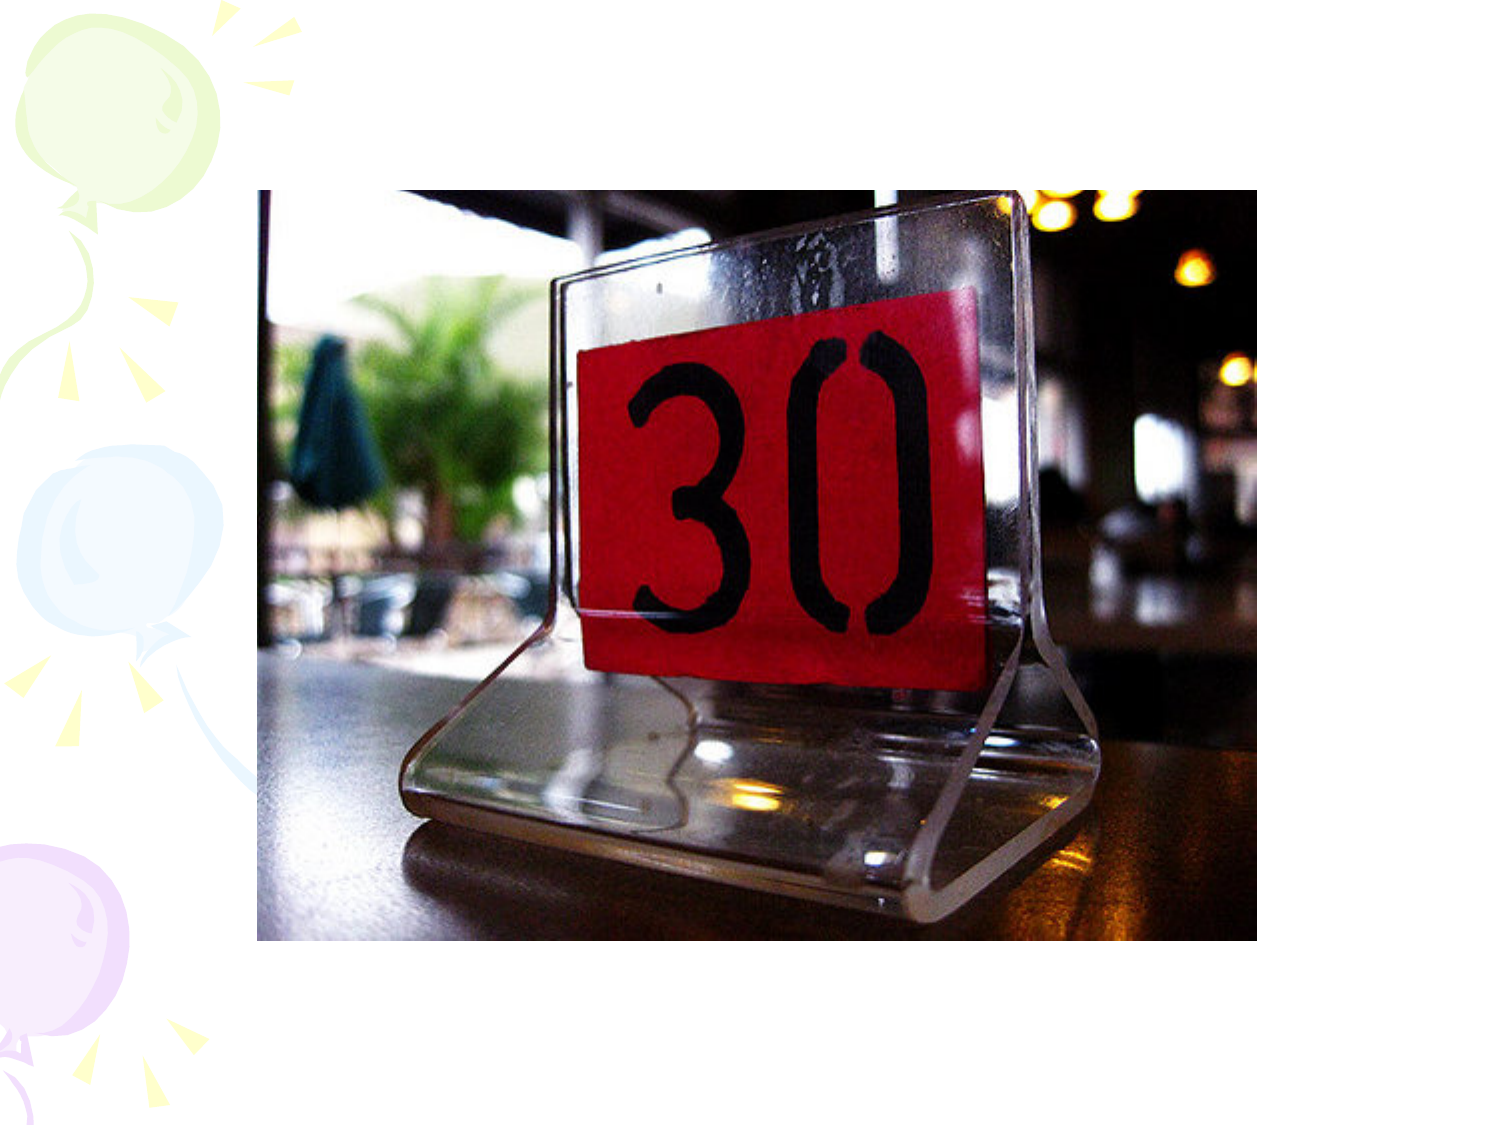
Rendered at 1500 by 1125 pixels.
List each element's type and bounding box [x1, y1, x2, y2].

picture [257, 190, 1257, 941]
